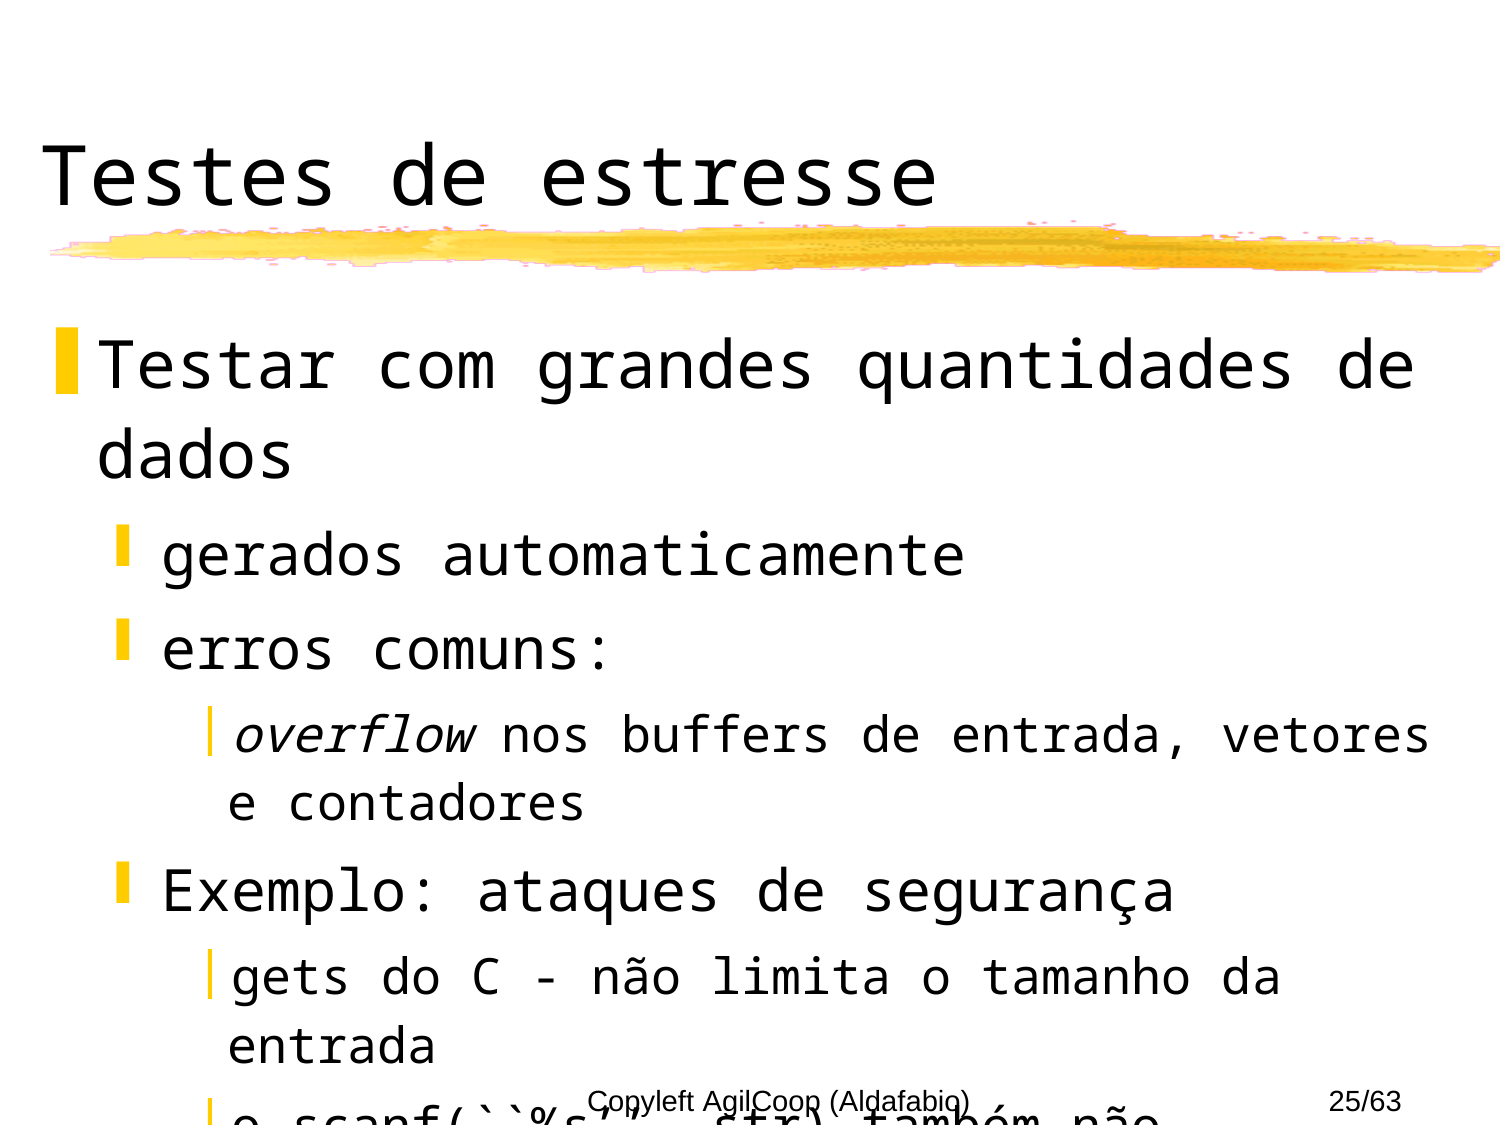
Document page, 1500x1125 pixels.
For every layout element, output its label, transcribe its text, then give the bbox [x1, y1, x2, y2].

list Testar com grandes quantidades de dados gerados automaticamente erros comuns: overflow nos buffers de entrada, vetores e contadores Exemplo: ataques de segurança gets do C - não limita o tamanho da entrada o scanf(``%s’’, str) também não... Erro conhecido por “buffer overflow error” NYT98 [24, 309, 1476, 994]
title Testes de estresse [24, 74, 1488, 238]
picture [50, 215, 1500, 284]
